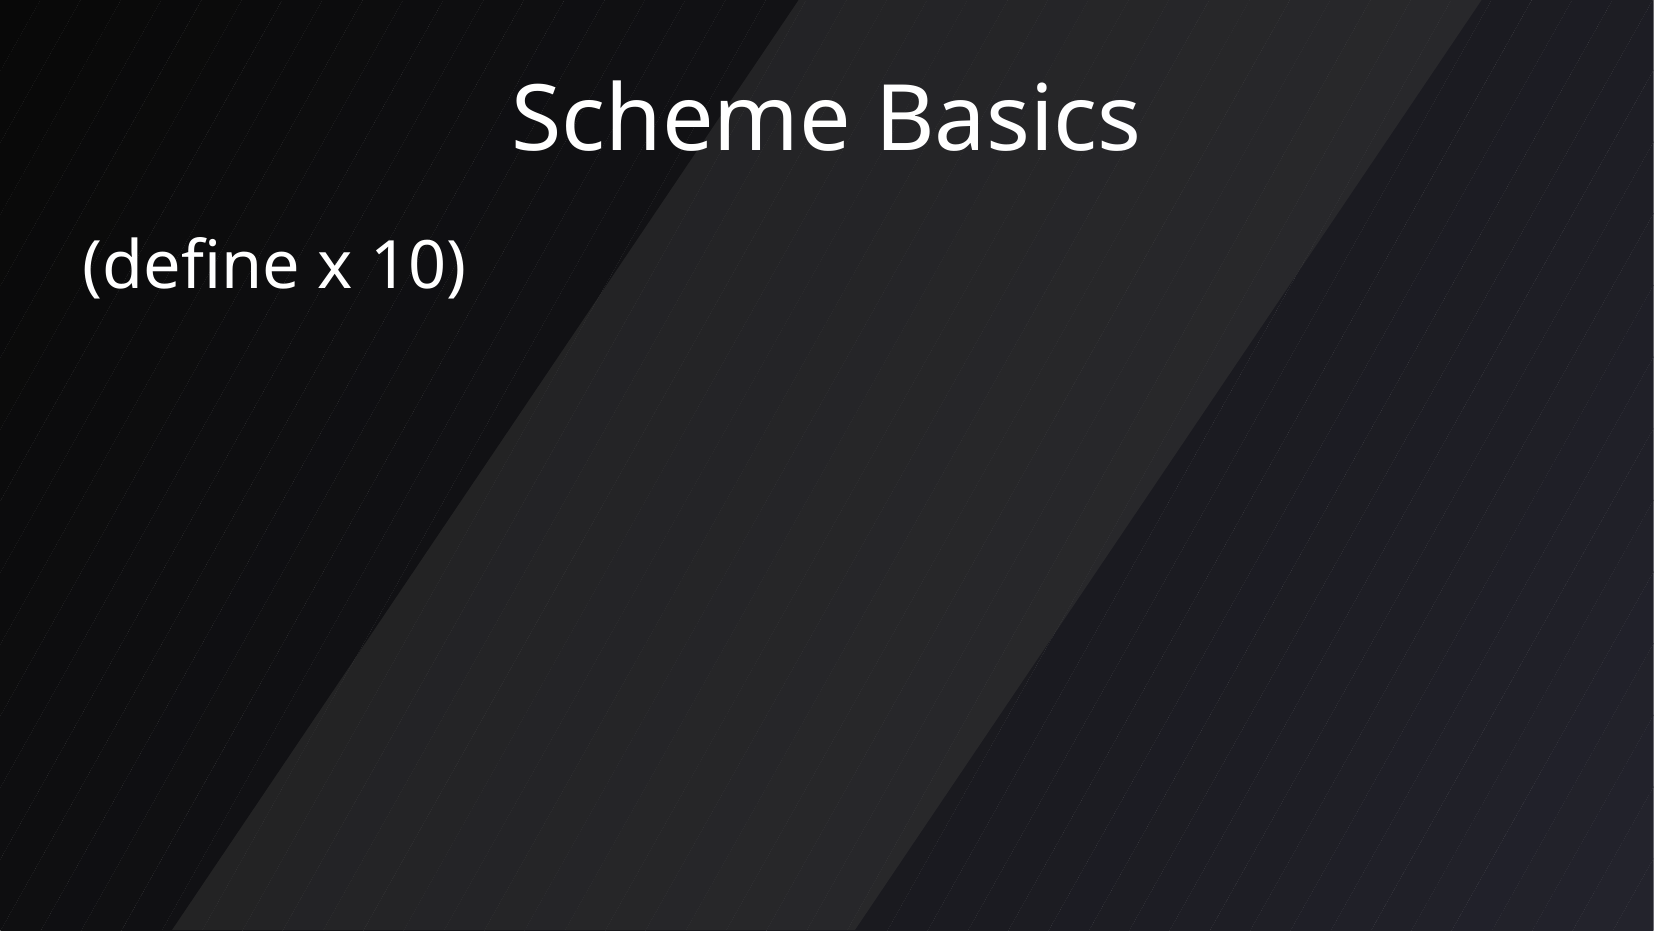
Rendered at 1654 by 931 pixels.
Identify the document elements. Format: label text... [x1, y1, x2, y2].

list (define x 10) [82, 217, 1571, 758]
title Scheme Basics [82, 37, 1571, 193]
